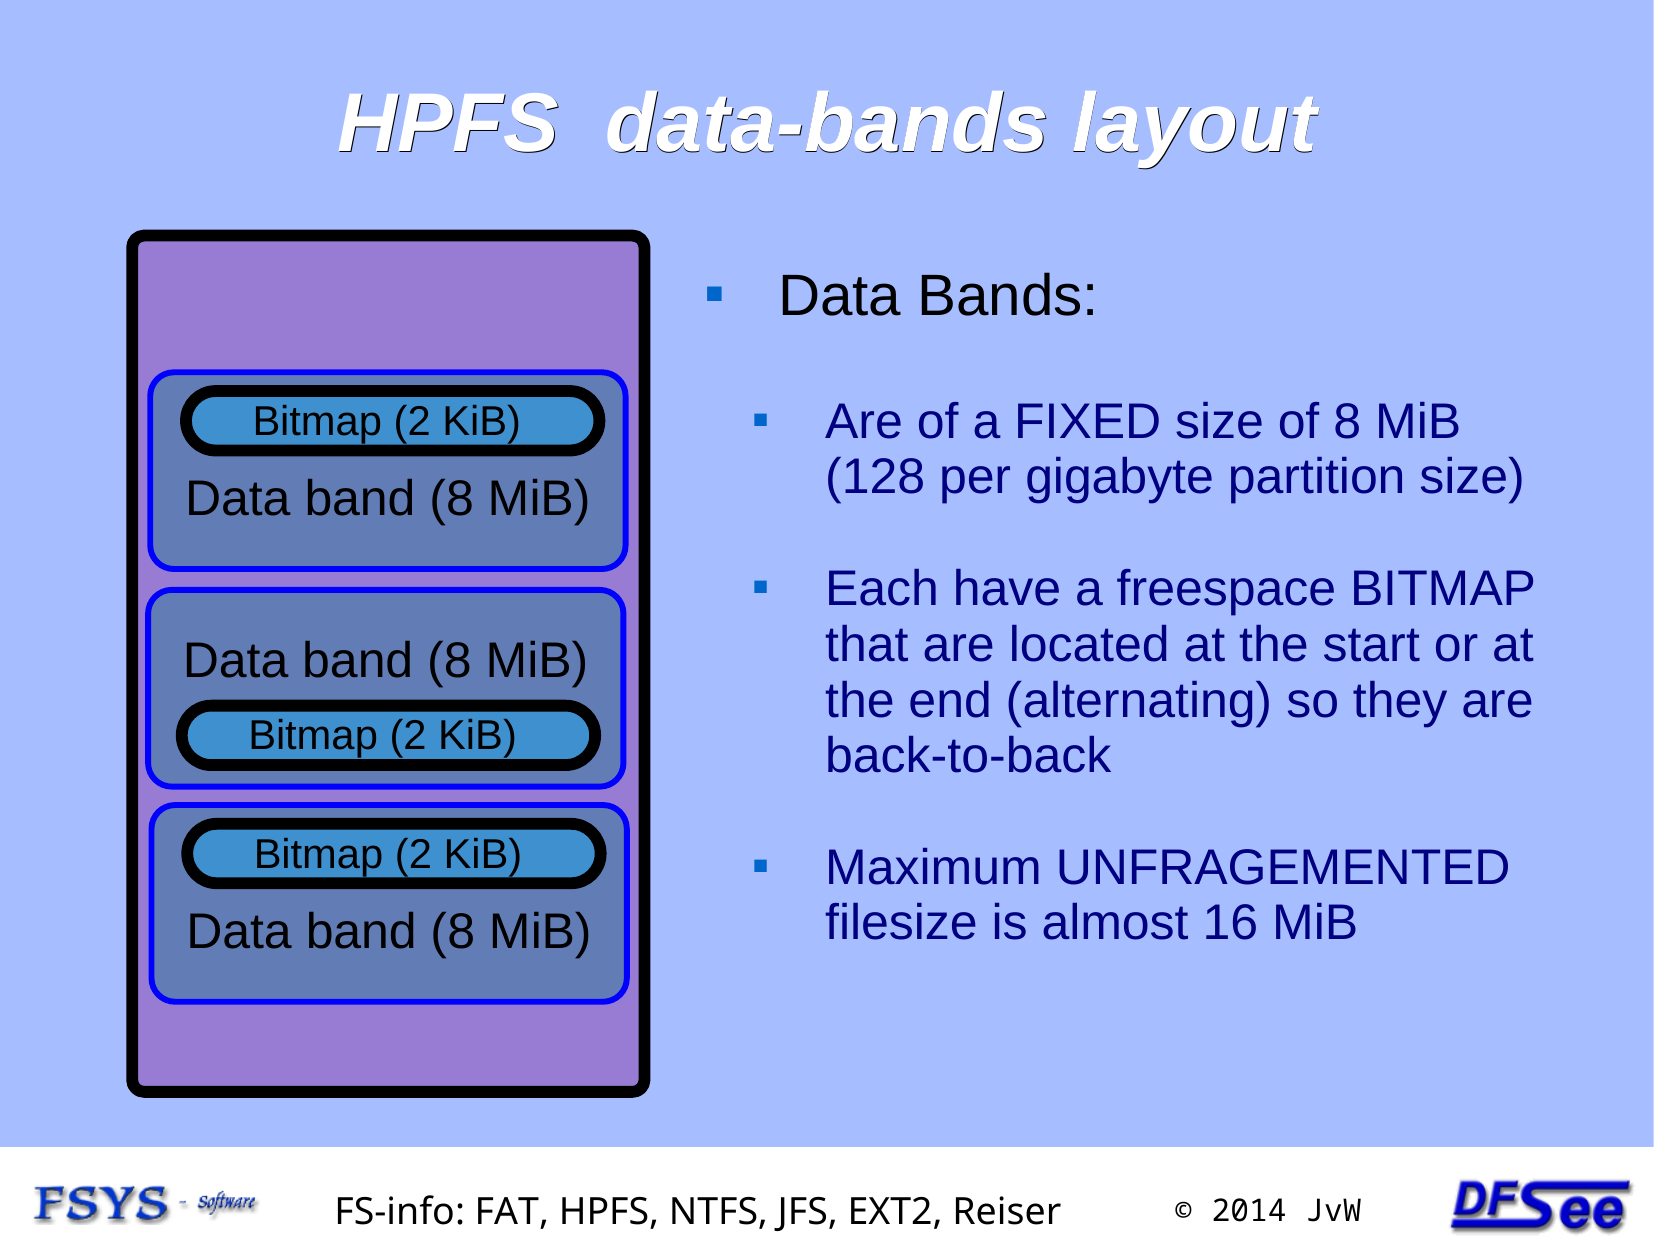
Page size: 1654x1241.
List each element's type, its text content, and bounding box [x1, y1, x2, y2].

list Data Bands: Are of a FIXED size of 8 MiB (128 per gigabyte partition size) Each have a freespace BITMAP that are located at the start or at the end (alternating) so they are back-to-back Maximum UNFRAGEMENTED filesize is almost 16 MiB [648, 262, 1564, 1144]
text_box [132, 235, 645, 1092]
text_box Bitmap (2 KiB) [181, 705, 596, 766]
text_box Bitmap (2 KiB) [186, 391, 600, 451]
picture [29, 1181, 265, 1225]
text_box Data band (8 MiB) [148, 589, 624, 787]
title HPFS data-bands layout [121, 19, 1534, 227]
text_box Bitmap (2 KiB) [187, 823, 601, 884]
text_box Data band (8 MiB) [151, 805, 627, 1002]
picture [1446, 1177, 1635, 1241]
text_box Data band (8 MiB) [150, 372, 626, 569]
